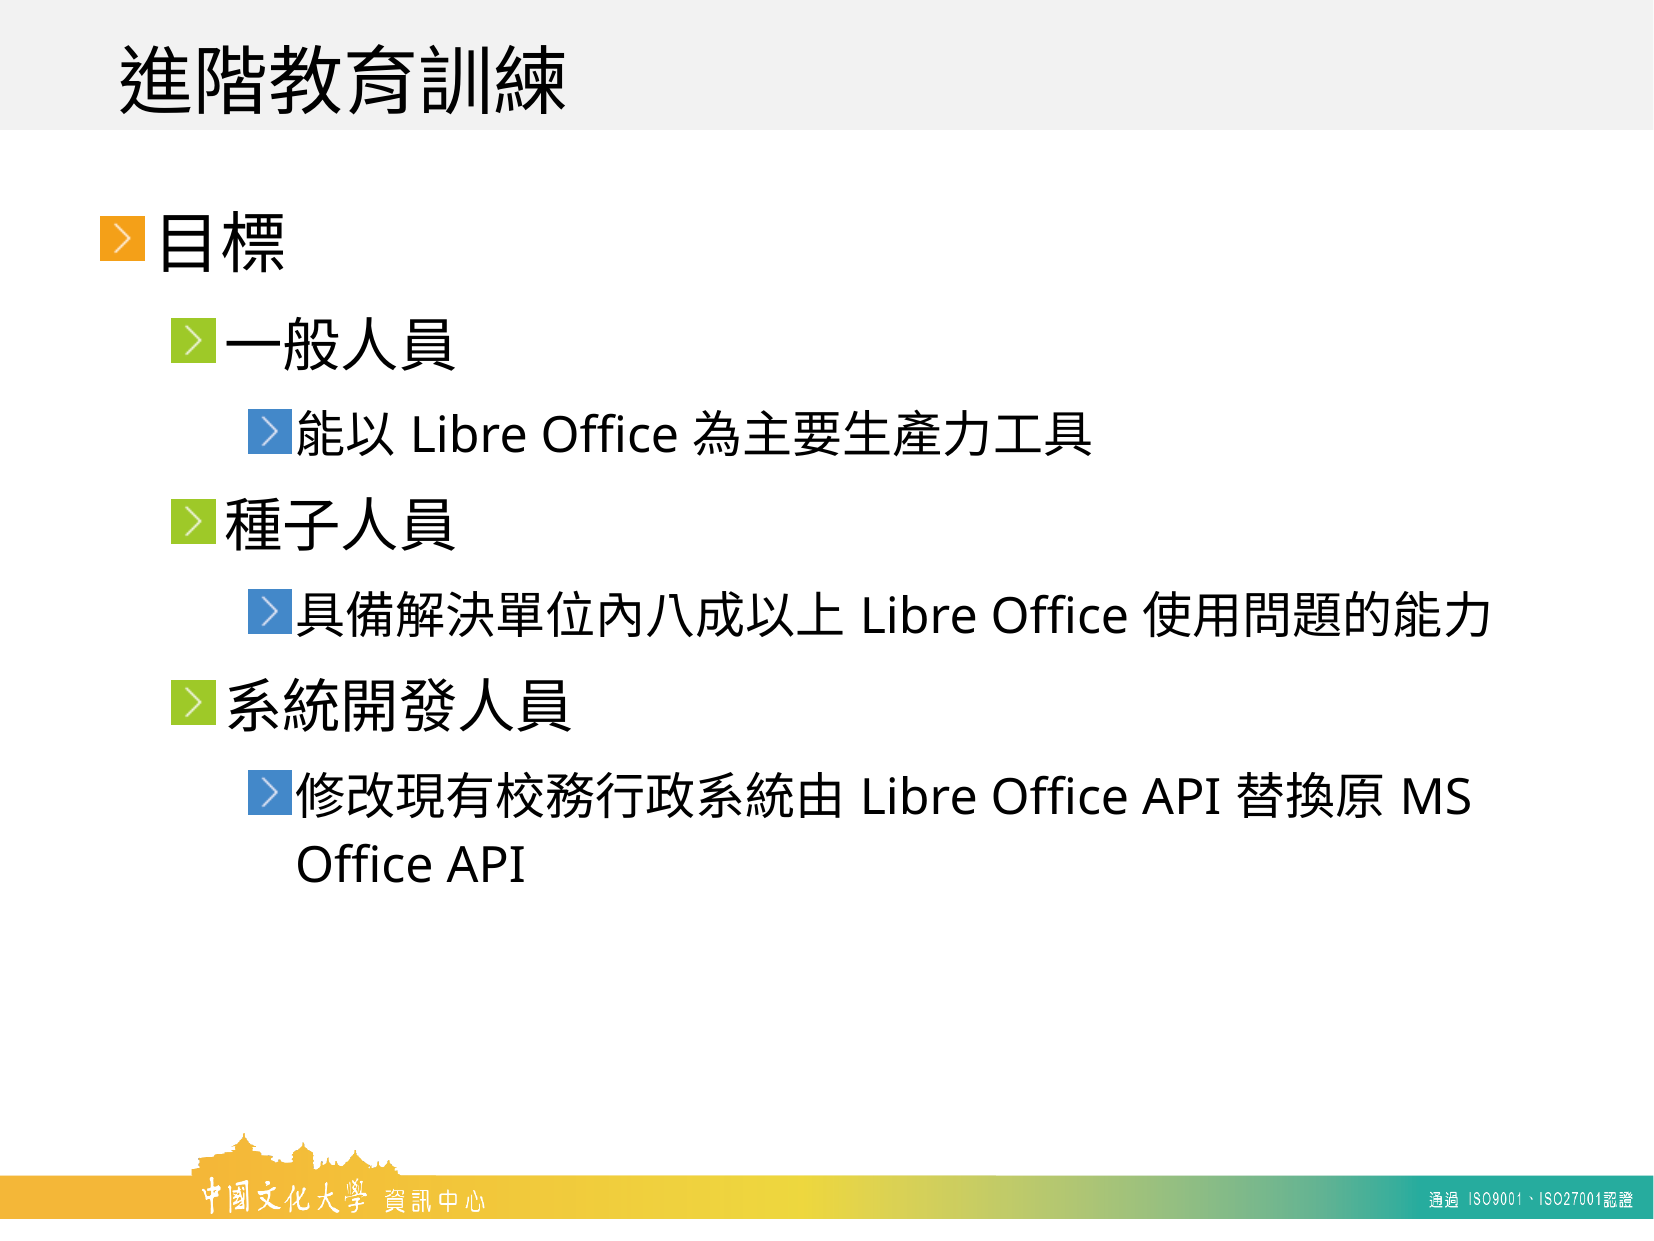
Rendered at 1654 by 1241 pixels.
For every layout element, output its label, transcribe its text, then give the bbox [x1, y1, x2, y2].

list 目標 一般人員 能以Libre Office為主要生產力工具 種子人員 具備解決單位內八成以上Libre Office使用問題的能力 系統開發人員 修改現有校務行政系統由Libre Office API替換原MS Office API [82, 190, 1571, 1028]
picture [0, 1133, 1654, 1219]
title 進階教育訓練 [118, 0, 1571, 166]
